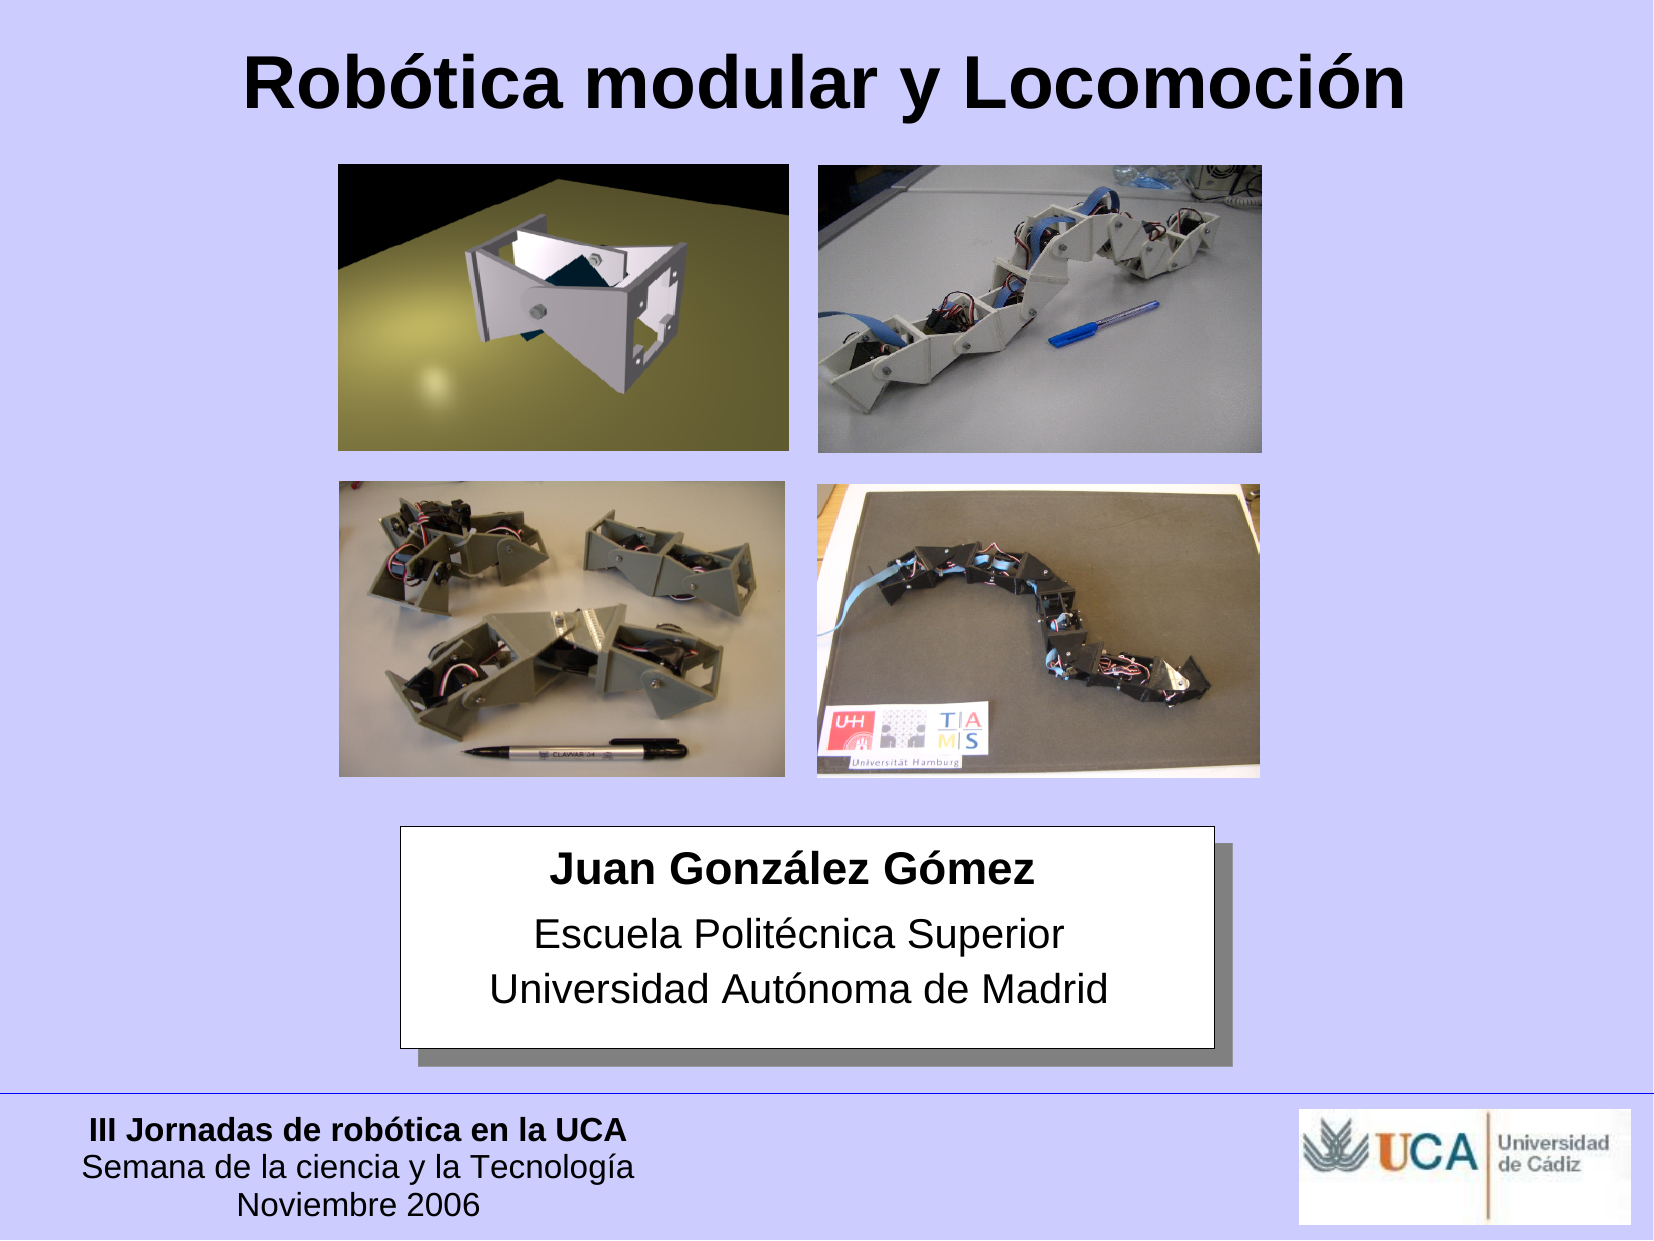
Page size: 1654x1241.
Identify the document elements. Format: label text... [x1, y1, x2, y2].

text_box Robótica modular y Locomoción [242, 40, 1389, 125]
text_box Juan González Gómez [549, 842, 1027, 895]
picture [1299, 1109, 1631, 1225]
picture [818, 165, 1262, 453]
picture [338, 164, 789, 451]
text_box Escuela Politécnica Superior Universidad Autónoma de Madrid [316, 902, 1207, 1021]
text_box III Jornadas de robótica en la UCA Semana de la ciencia y la Tecnología Noviembre 2006 [13, 1111, 704, 1224]
picture [817, 484, 1260, 778]
picture [339, 481, 785, 777]
text_box [400, 826, 1215, 1049]
